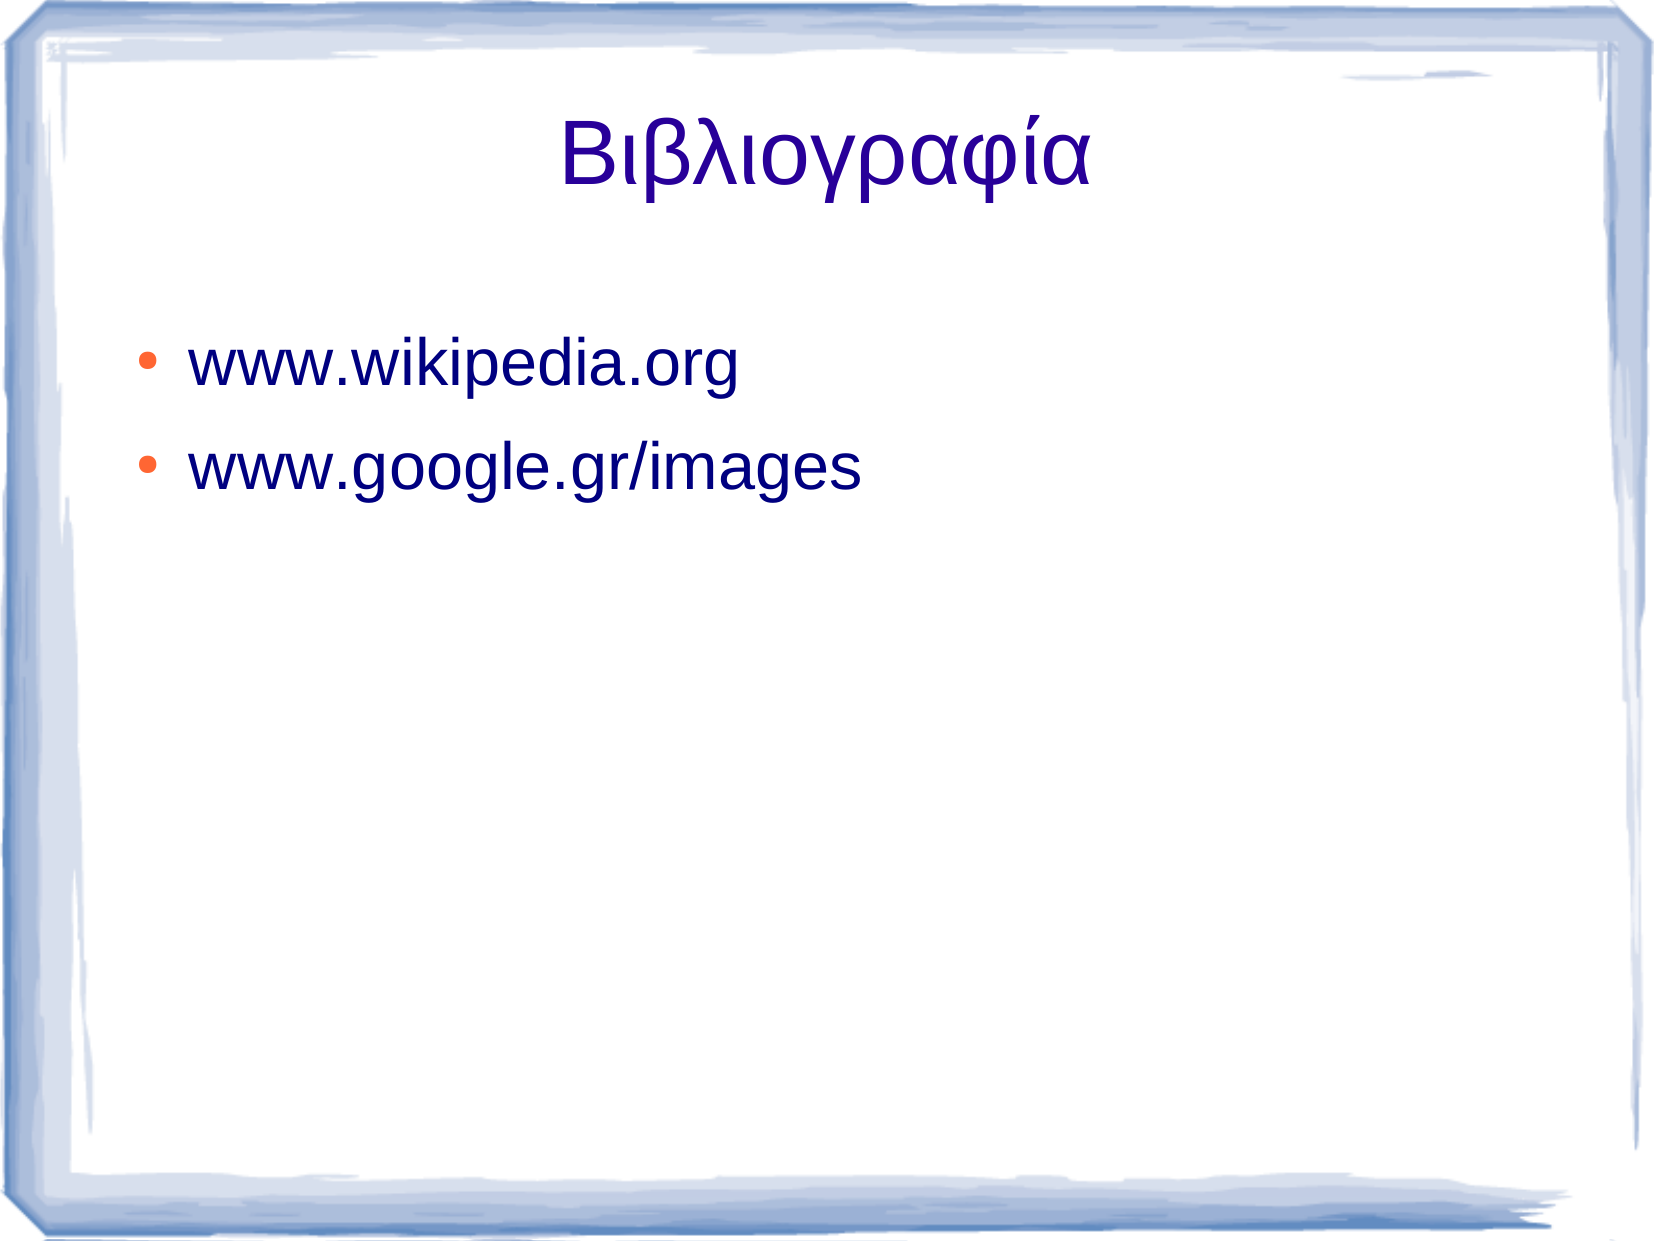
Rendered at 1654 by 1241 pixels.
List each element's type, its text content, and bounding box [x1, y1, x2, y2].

list www.wikipedia.org www.google.gr/images [118, 324, 1571, 1004]
picture [0, 0, 1654, 1241]
title Βιβλιογραφία [82, 49, 1571, 257]
